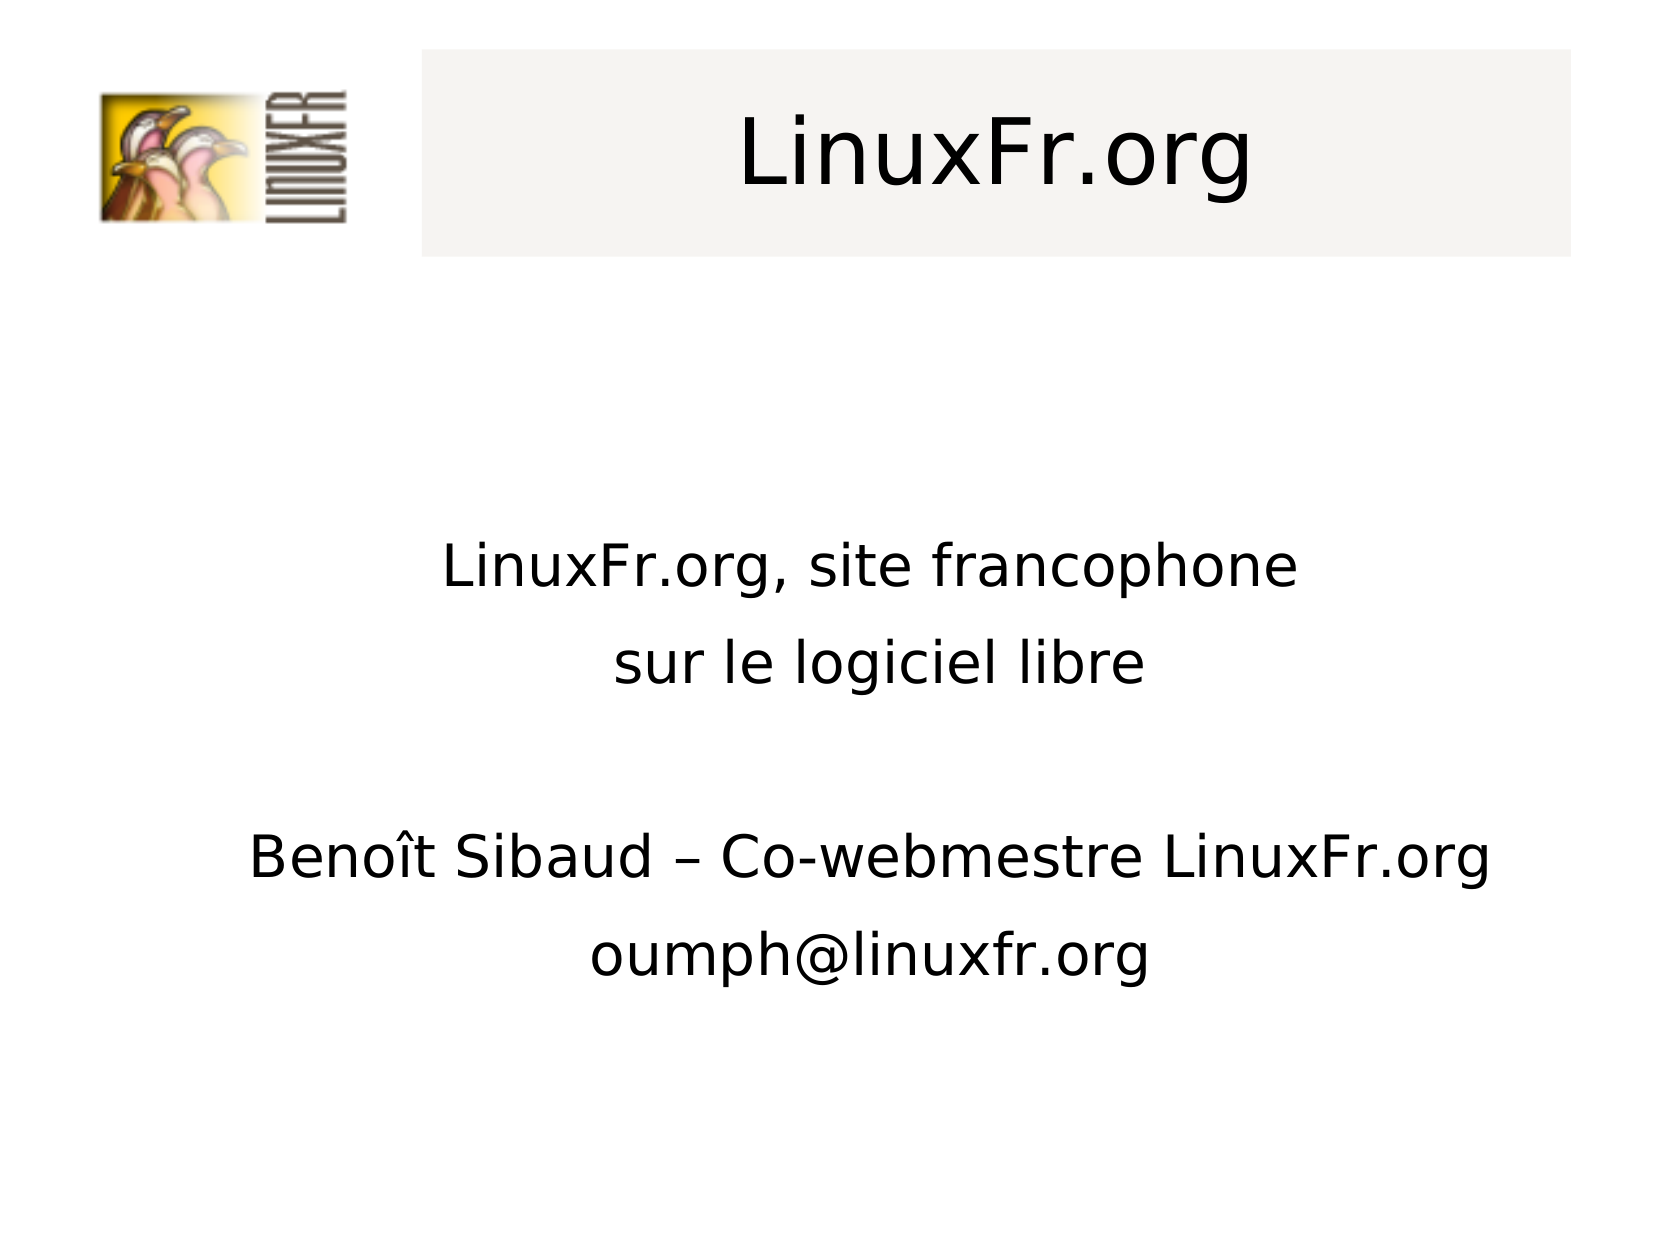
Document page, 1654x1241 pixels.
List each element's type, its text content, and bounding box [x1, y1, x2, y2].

picture [95, 88, 355, 229]
list LinuxFr.org, site francophone sur le logiciel libre Benoît Sibaud – Co-webmestre LinuxFr.org oumph@linuxfr.org [88, 434, 1636, 1101]
title LinuxFr.org [421, 49, 1571, 257]
